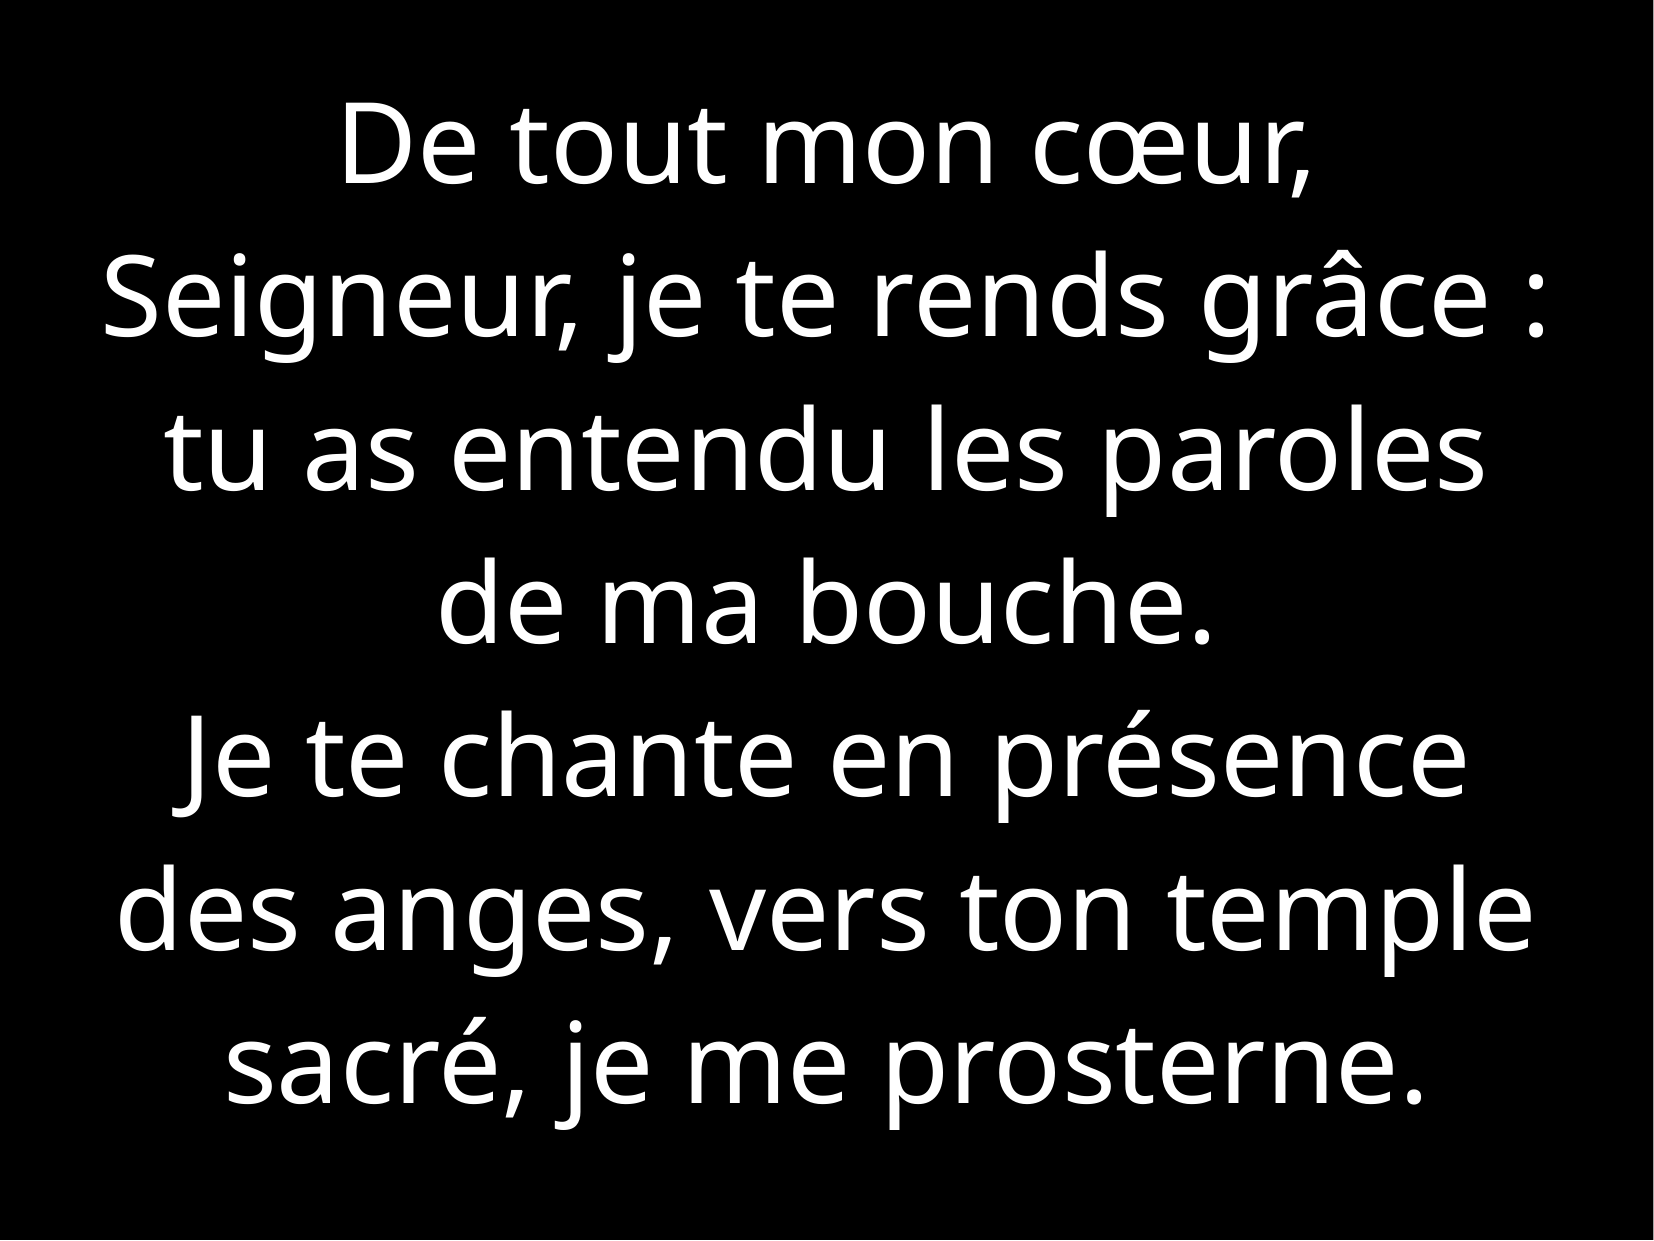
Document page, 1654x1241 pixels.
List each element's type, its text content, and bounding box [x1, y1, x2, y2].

subtitle De tout mon cœur, Seigneur, je te rends grâce : tu as entendu les paroles de ma bouche. Je te chante en présence des anges, vers ton temple sacré, je me prosterne. [82, 0, 1571, 1241]
